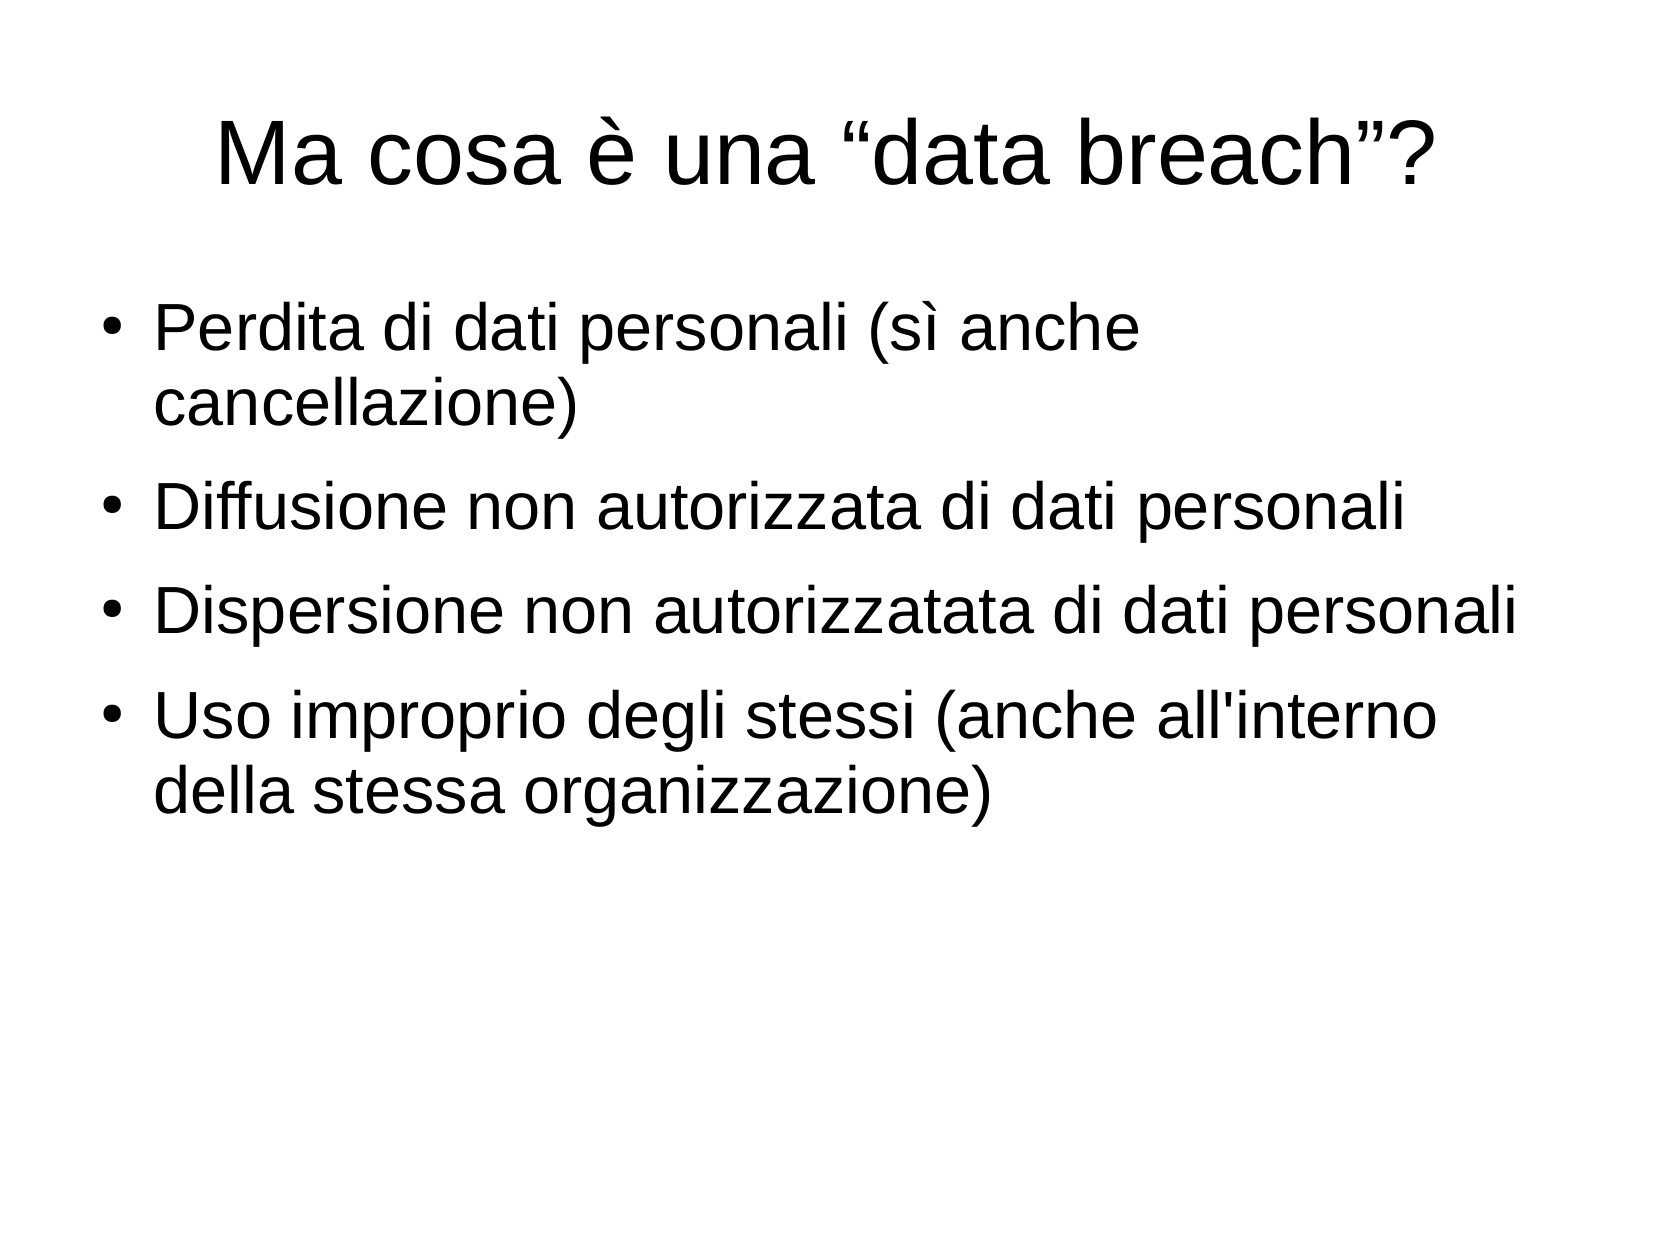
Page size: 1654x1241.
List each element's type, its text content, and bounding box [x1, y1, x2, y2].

title Ma cosa è una “data breach”? [82, 49, 1571, 257]
list Perdita di dati personali (sì anche cancellazione) Diffusione non autorizzata di dati personali Dispersione non autorizzatata di dati personali Uso improprio degli stessi (anche all'interno della stessa organizzazione) [82, 290, 1571, 1010]
